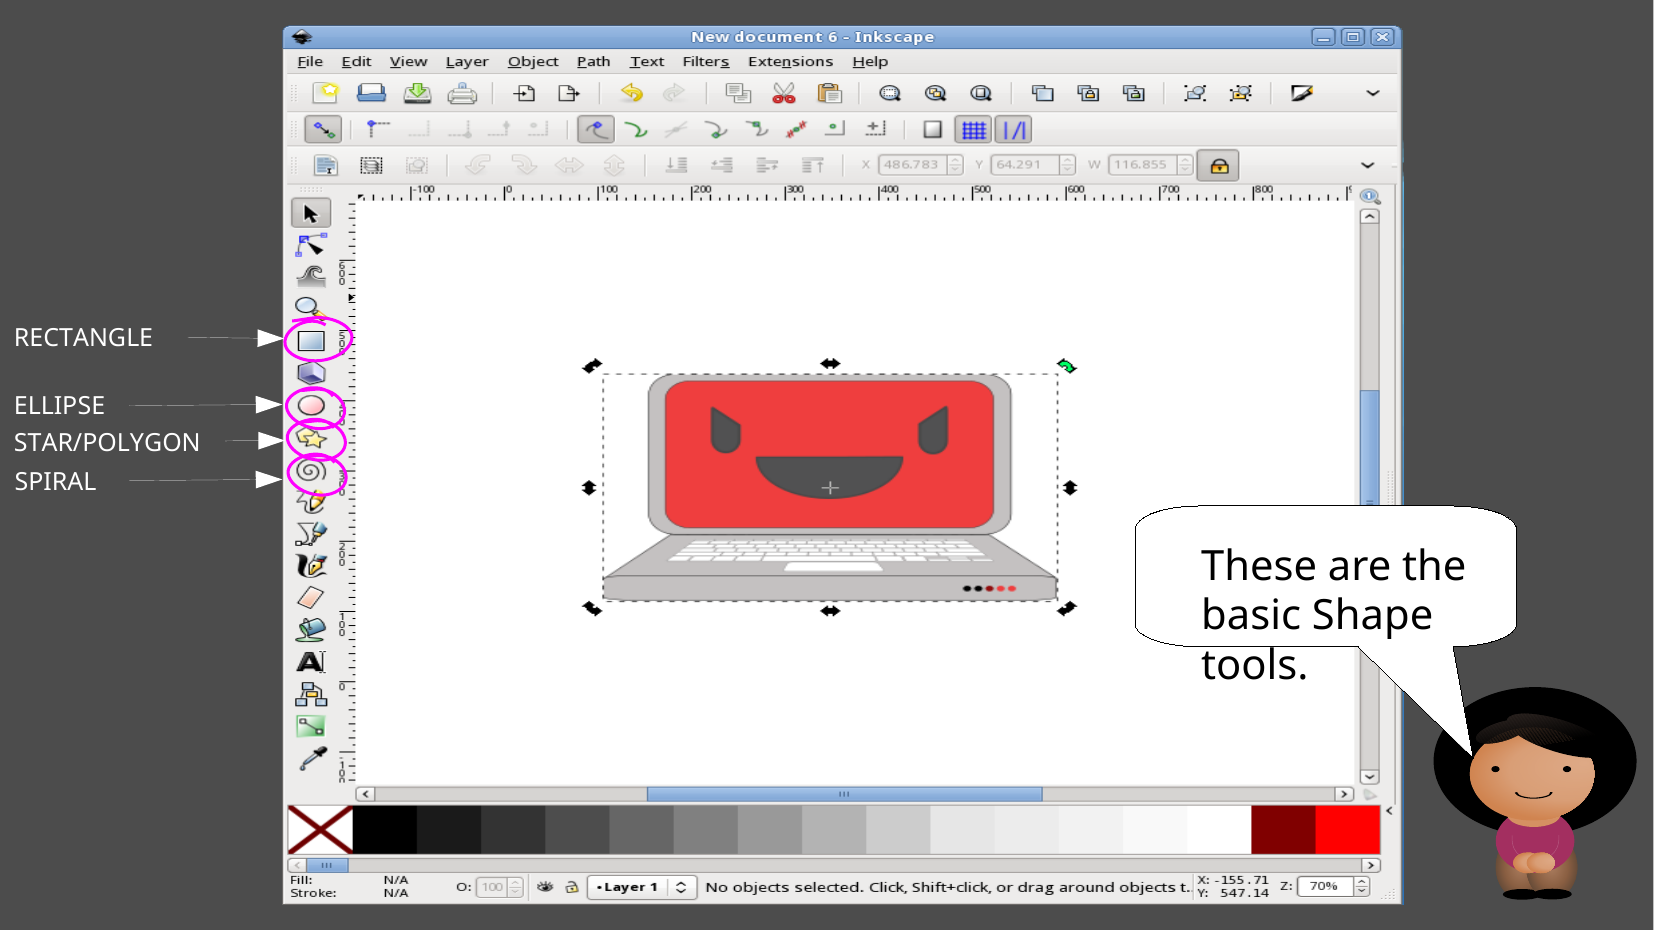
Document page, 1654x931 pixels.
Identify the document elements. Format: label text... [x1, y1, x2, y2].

text_box [1247, 660, 1260, 676]
picture [529, 281, 1126, 696]
text_box [1222, 660, 1235, 676]
text_box [450, 224, 1517, 760]
picture [287, 320, 350, 359]
text_box SPIRAL [14, 460, 145, 505]
text_box [1371, 660, 1474, 759]
text_box ELLIPSE [13, 384, 145, 421]
text_box RECTANGLE [13, 310, 228, 367]
picture [282, 25, 1404, 905]
text_box STAR/POLYGON [13, 421, 257, 466]
picture [1433, 687, 1637, 900]
text_box These are the basic Shape tools. [1186, 533, 1556, 660]
